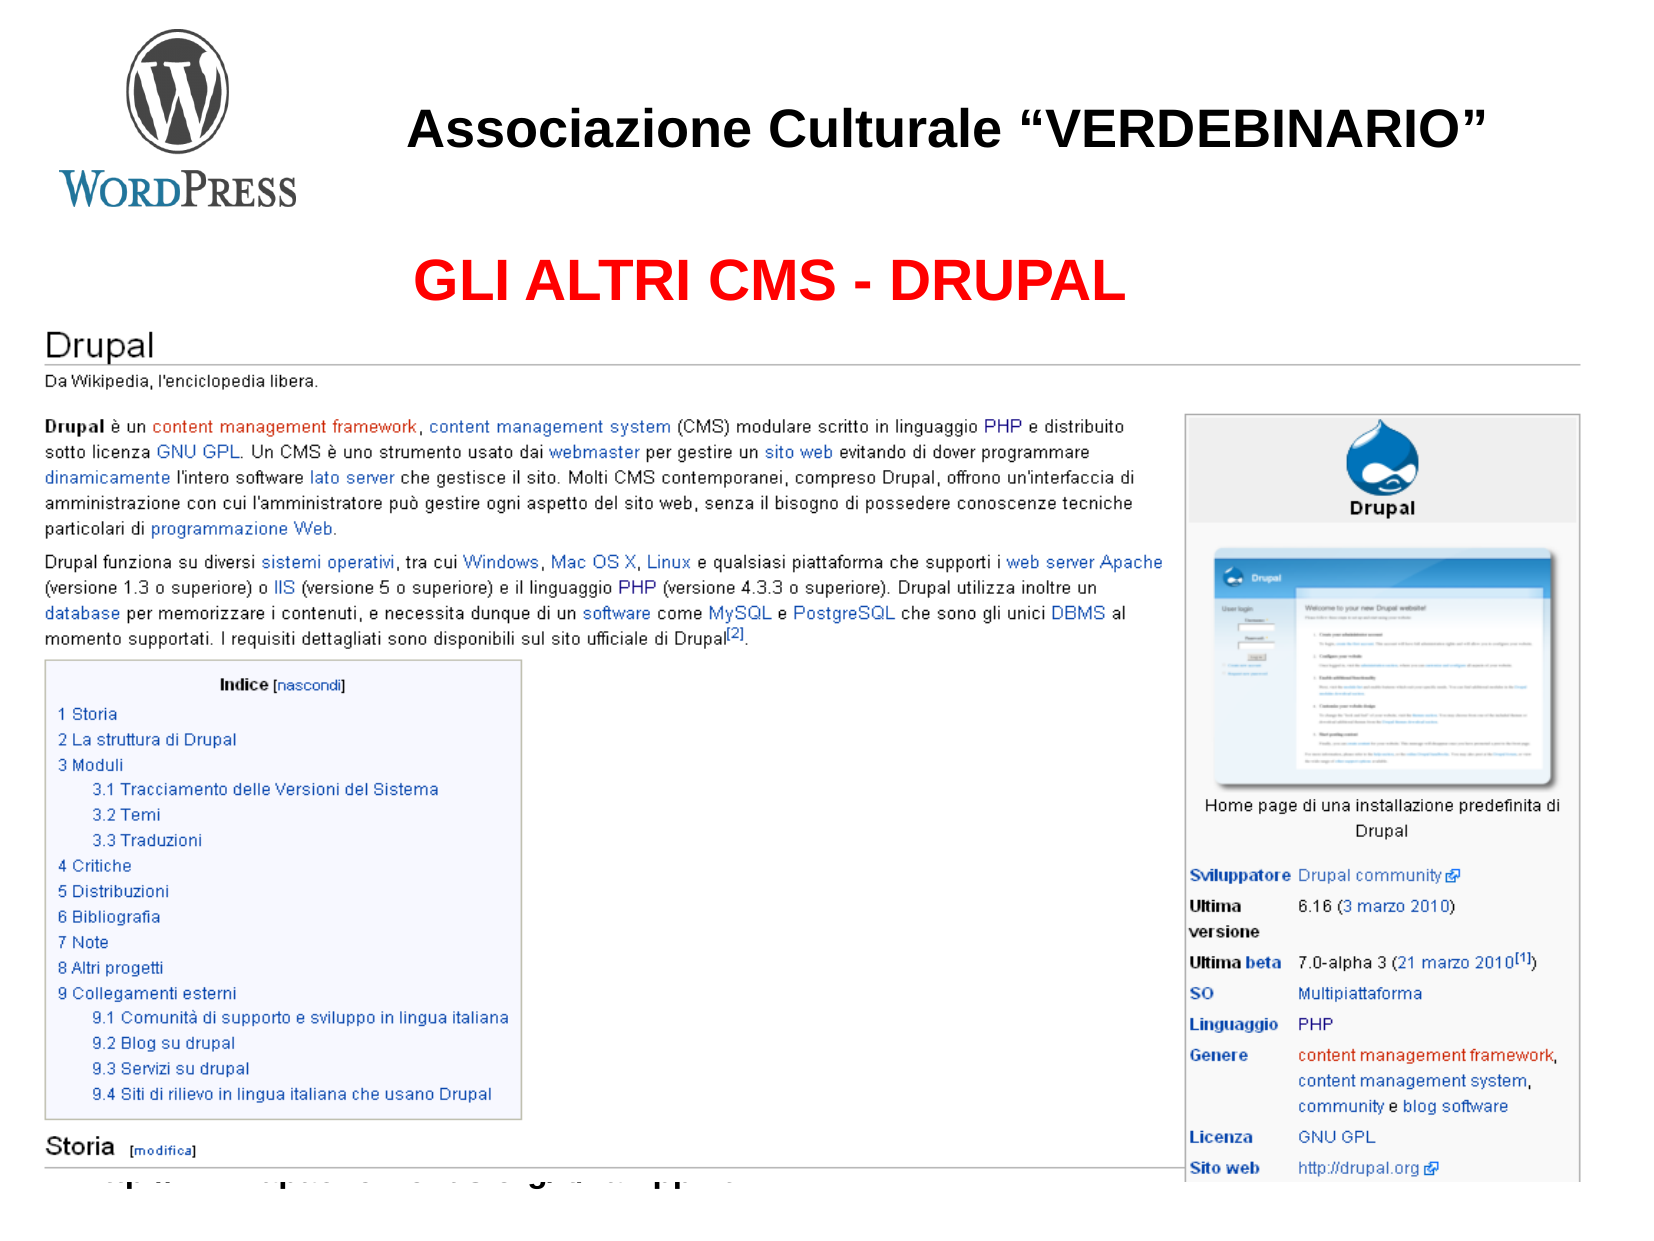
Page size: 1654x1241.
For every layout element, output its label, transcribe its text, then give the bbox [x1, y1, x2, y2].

picture [59, 29, 296, 207]
picture [29, 324, 1595, 1182]
title Associazione Culturale “VERDEBINARIO” [324, 50, 1571, 207]
title http://www.apachefriends.org/it/xampp.html [82, 1182, 1063, 1221]
text_box GLI ALTRI CMS - DRUPAL [59, 236, 1483, 324]
